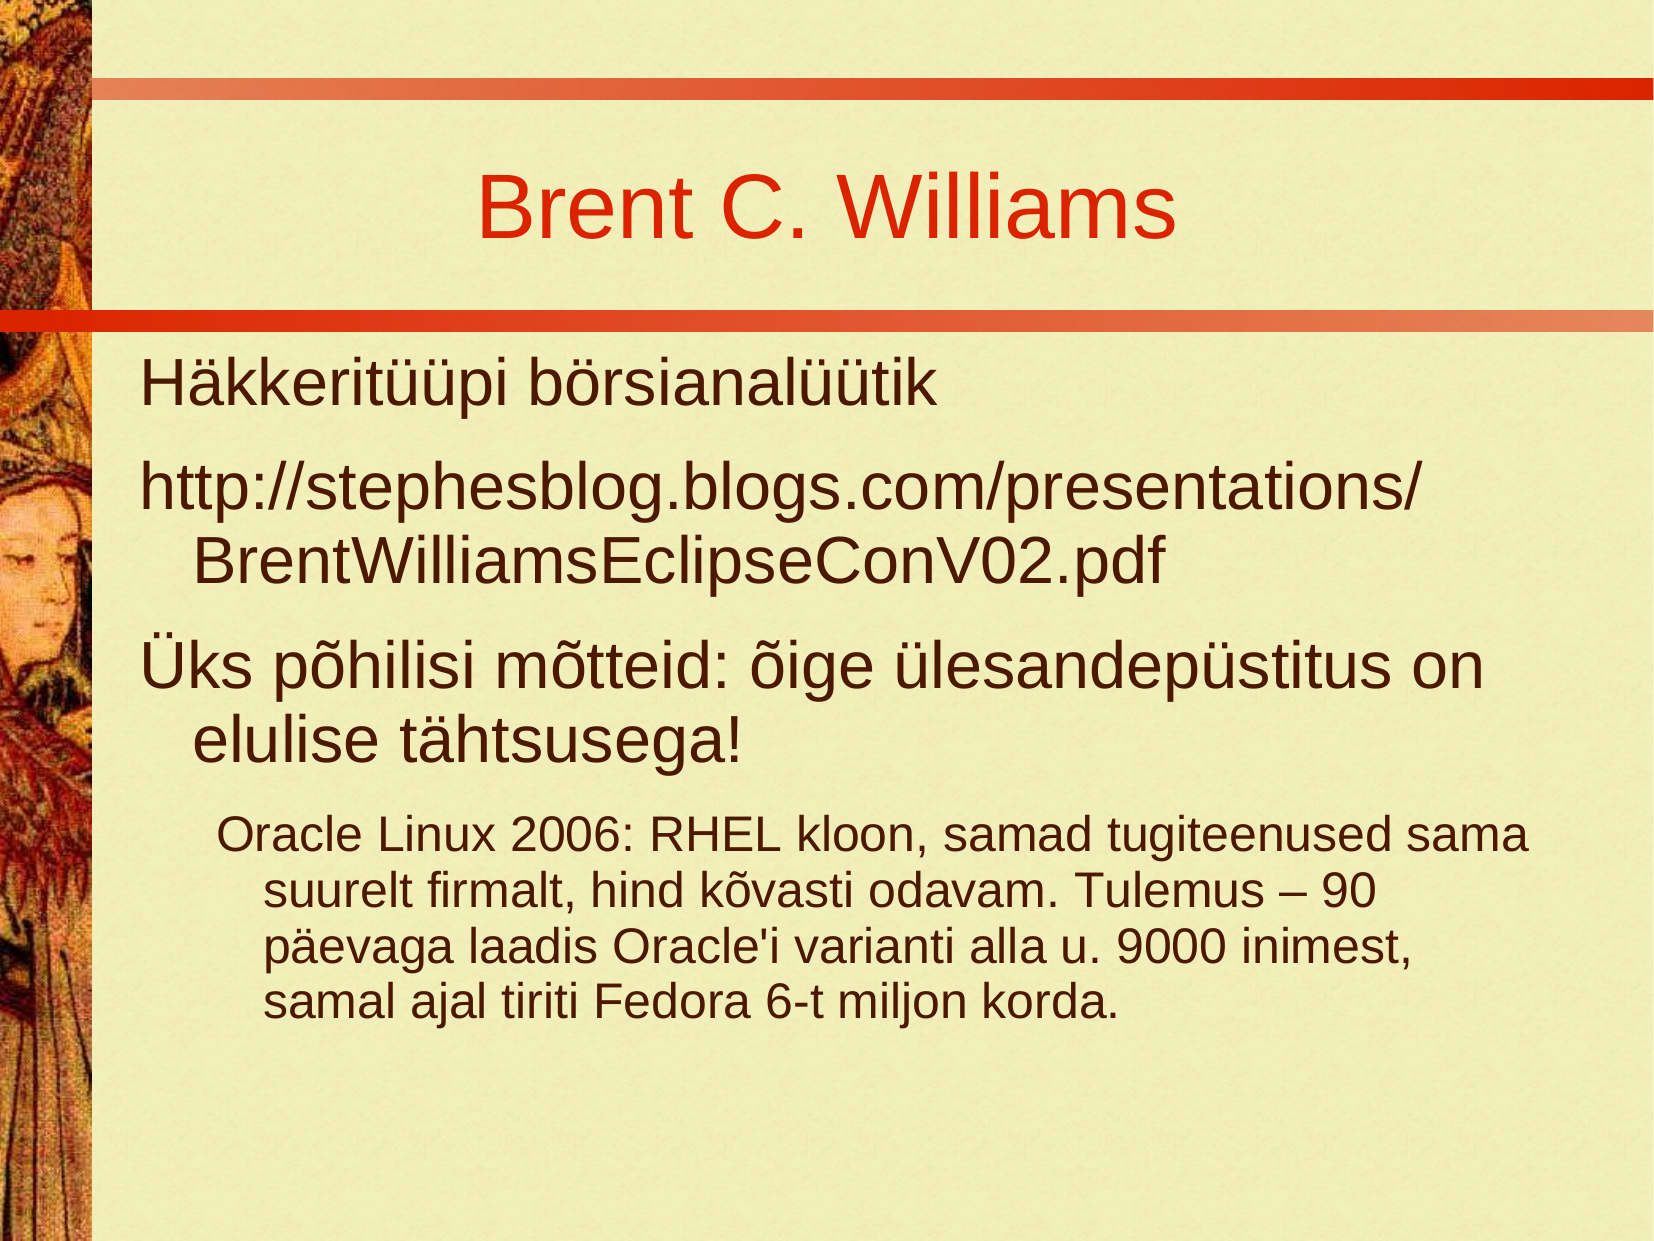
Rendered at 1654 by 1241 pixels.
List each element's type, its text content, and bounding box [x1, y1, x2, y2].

title Brent C. Williams [121, 110, 1534, 303]
picture [0, 0, 1654, 310]
list Häkkeritüüpi börsianalüütik http://stephesblog.blogs.com/presentations/BrentWilliamsEclipseConV02.pdf Üks põhilisi mõtteid: õige ülesandepüstitus on elulise tähtsusega! Oracle Linux 2006: RHEL kloon, samad tugiteenused sama suurelt firmalt, hind kõvasti odavam. Tulemus – 90 päevaga laadis Oracle'i varianti alla u. 9000 inimest, samal ajal tiriti Fedora 6-t miljon korda. [121, 344, 1534, 1112]
picture [0, 332, 1654, 1241]
